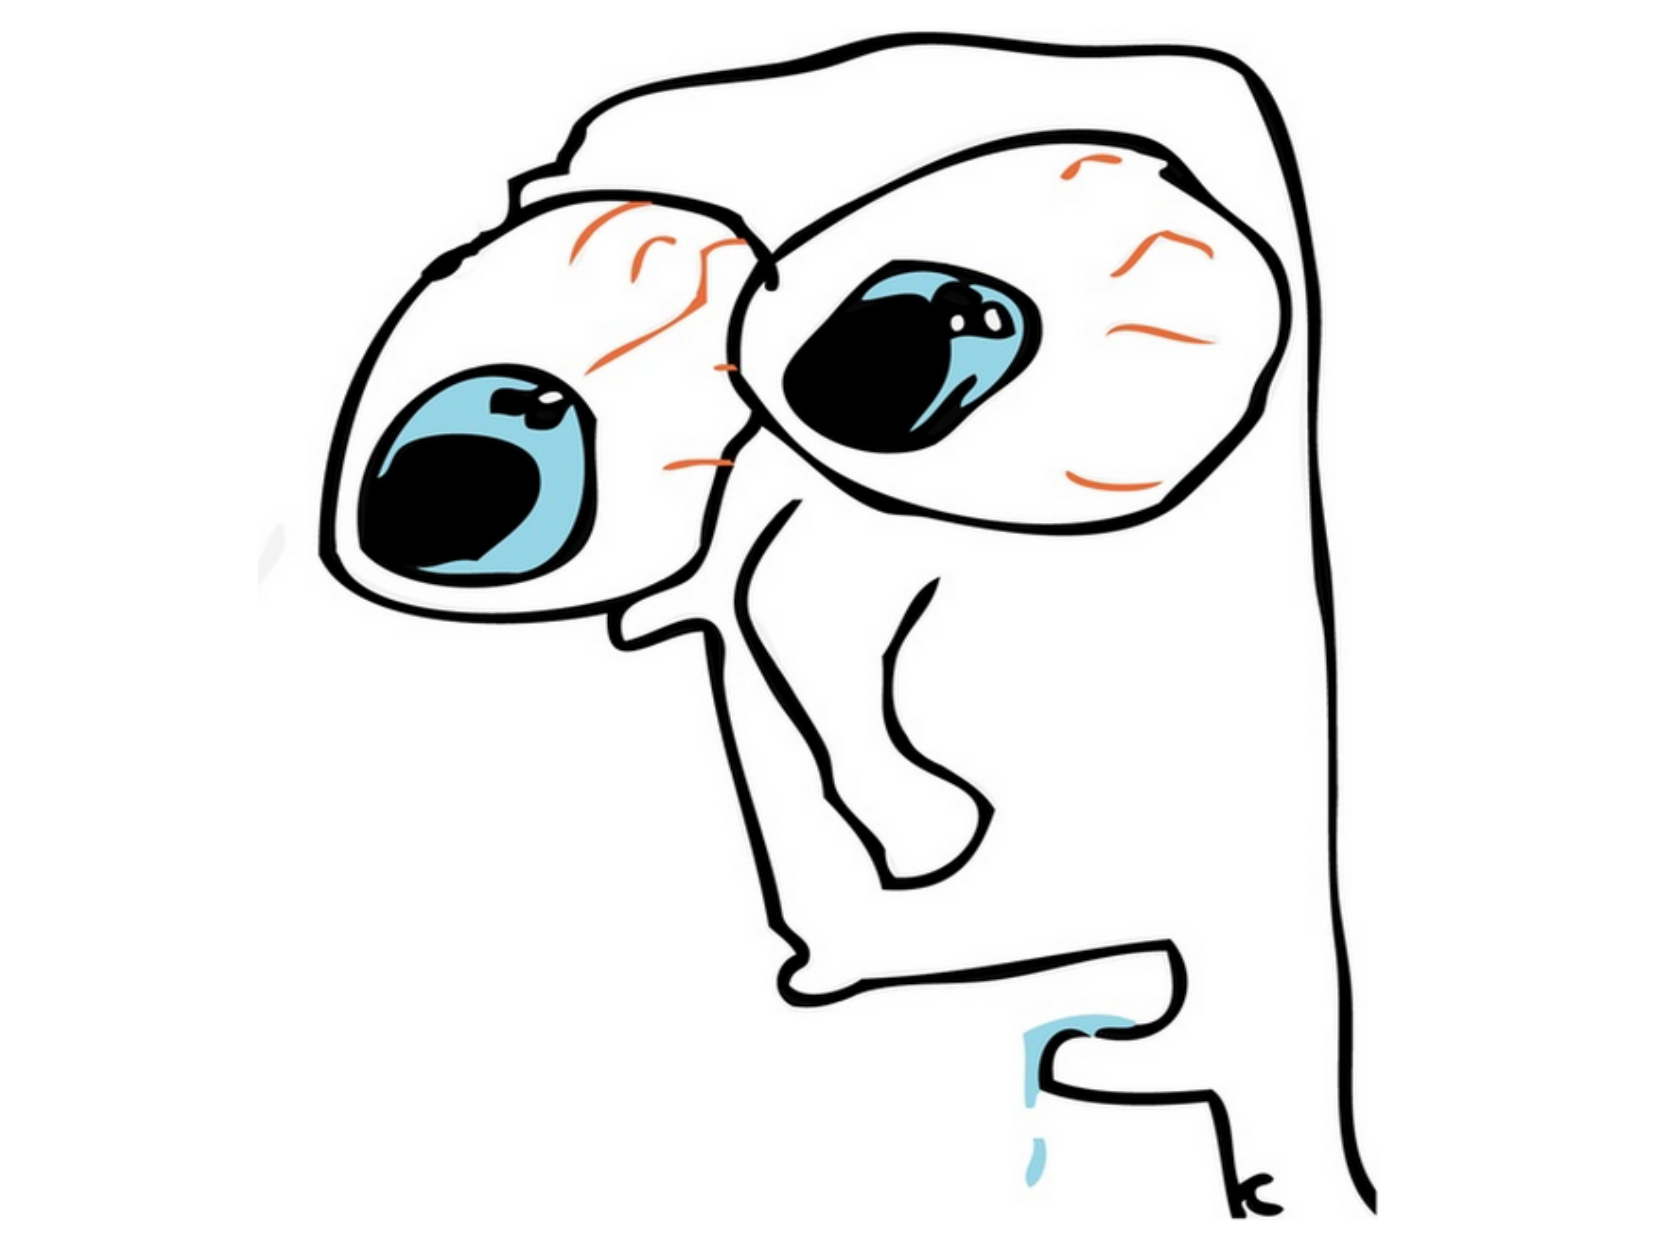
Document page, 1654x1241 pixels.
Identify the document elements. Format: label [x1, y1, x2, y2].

picture [258, 5, 1395, 1239]
